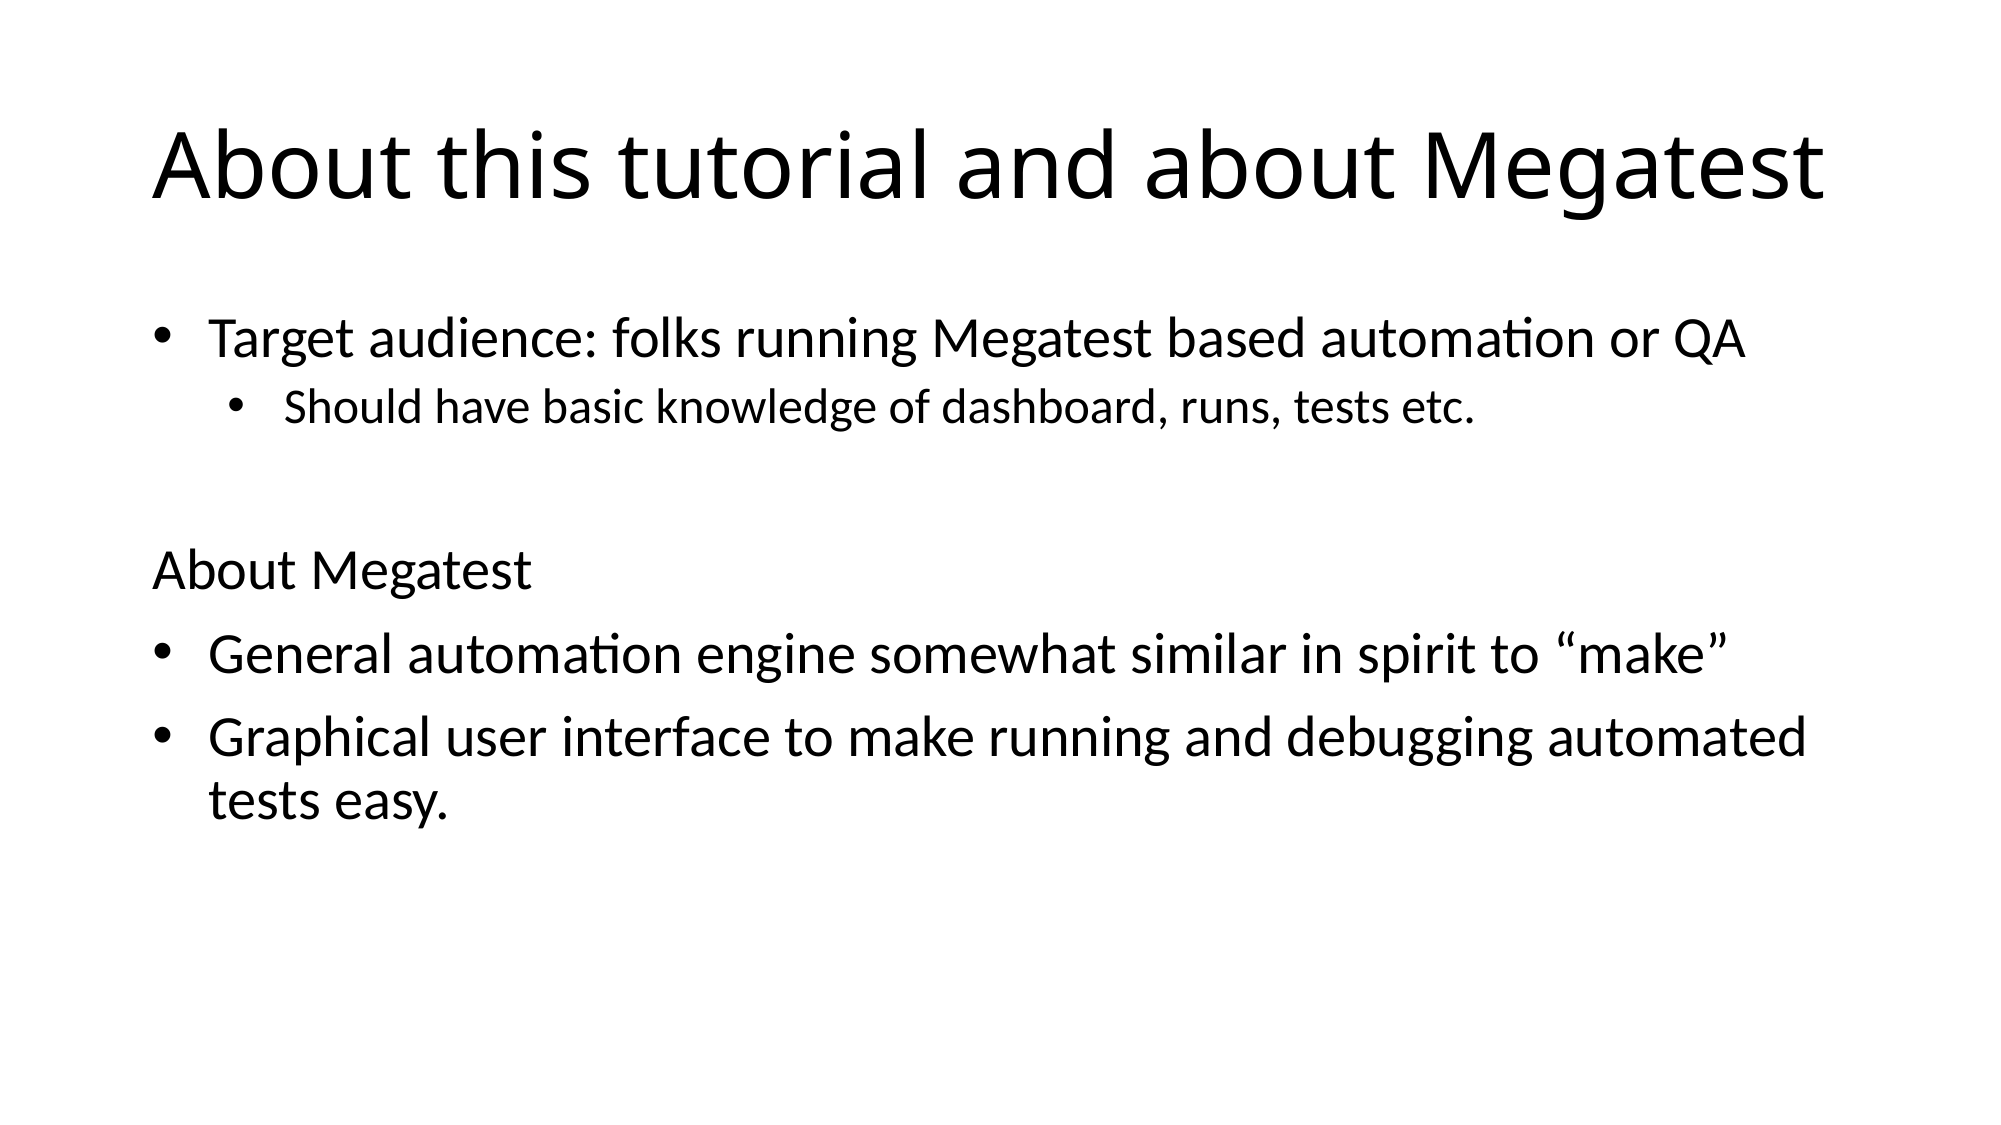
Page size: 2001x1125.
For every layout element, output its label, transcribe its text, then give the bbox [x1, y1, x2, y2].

title About this tutorial and about Megatest [137, 59, 1863, 278]
list Target audience: folks running Megatest based automation or QA Should have basic knowledge of dashboard, runs, tests etc. About Megatest General automation engine somewhat similar in spirit to “make” Graphical user interface to make running and debugging automated tests easy. [137, 299, 1863, 1014]
